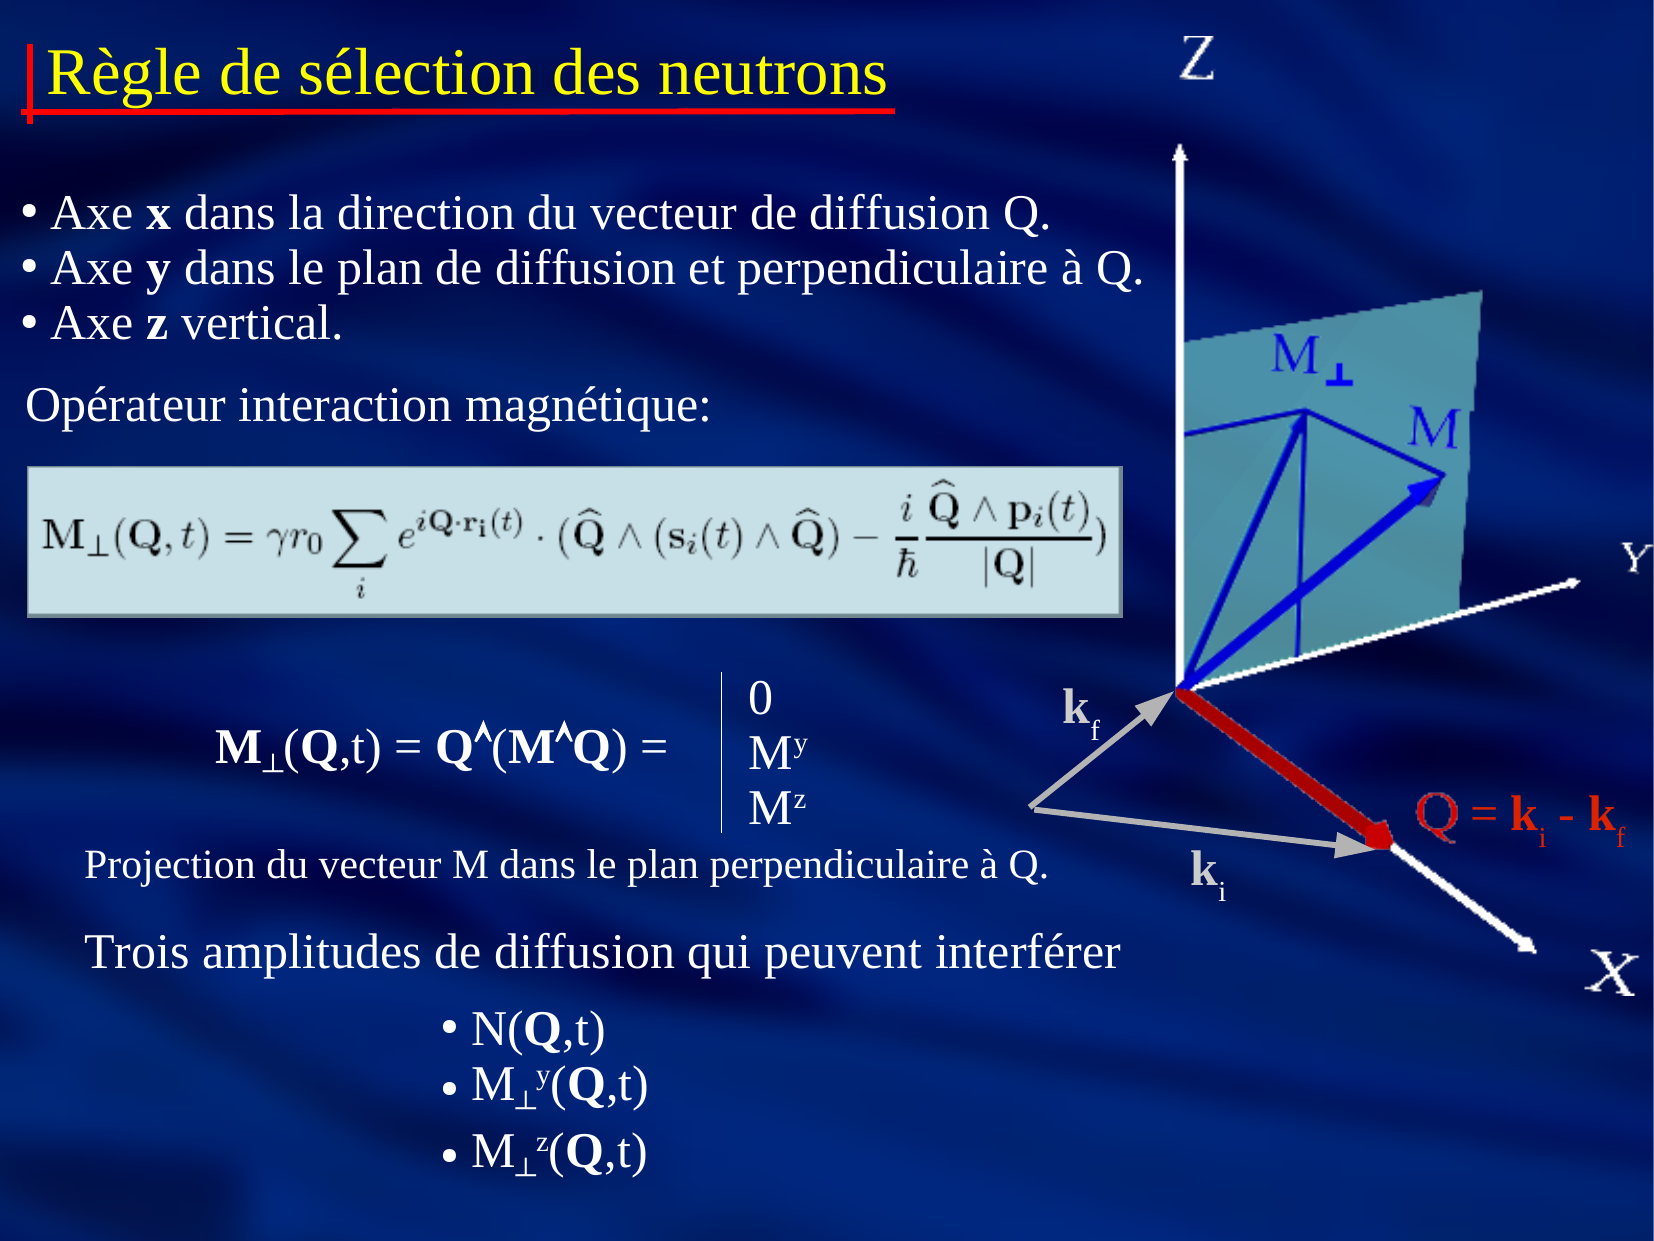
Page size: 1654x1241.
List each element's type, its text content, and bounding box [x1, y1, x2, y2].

text_box N(Q,t) M┴y(Q,t) M┴z(Q,t) [440, 1000, 649, 1191]
text_box M┴(Q,t) = Q(MQ) = [215, 718, 709, 793]
text_box 0 My Mz [749, 669, 808, 836]
text_box Opérateur interaction magnétique: [25, 376, 713, 433]
text_box = ki - kf [1469, 785, 1627, 854]
text_box ki [1190, 840, 1227, 908]
text_box Projection du vecteur M dans le plan perpendiculaire à Q. [84, 841, 1051, 888]
text_box Axe x dans la direction du vecteur de diffusion Q. Axe y dans le plan de diffusion et perpendiculaire à Q. Axe z vertical. [20, 184, 1157, 351]
picture [0, 0, 1654, 1241]
text_box kf [1062, 679, 1101, 747]
text_box Règle de sélection des neutrons [46, 35, 1231, 110]
text_box Trois amplitudes de diffusion qui peuvent interférer [84, 923, 1122, 980]
